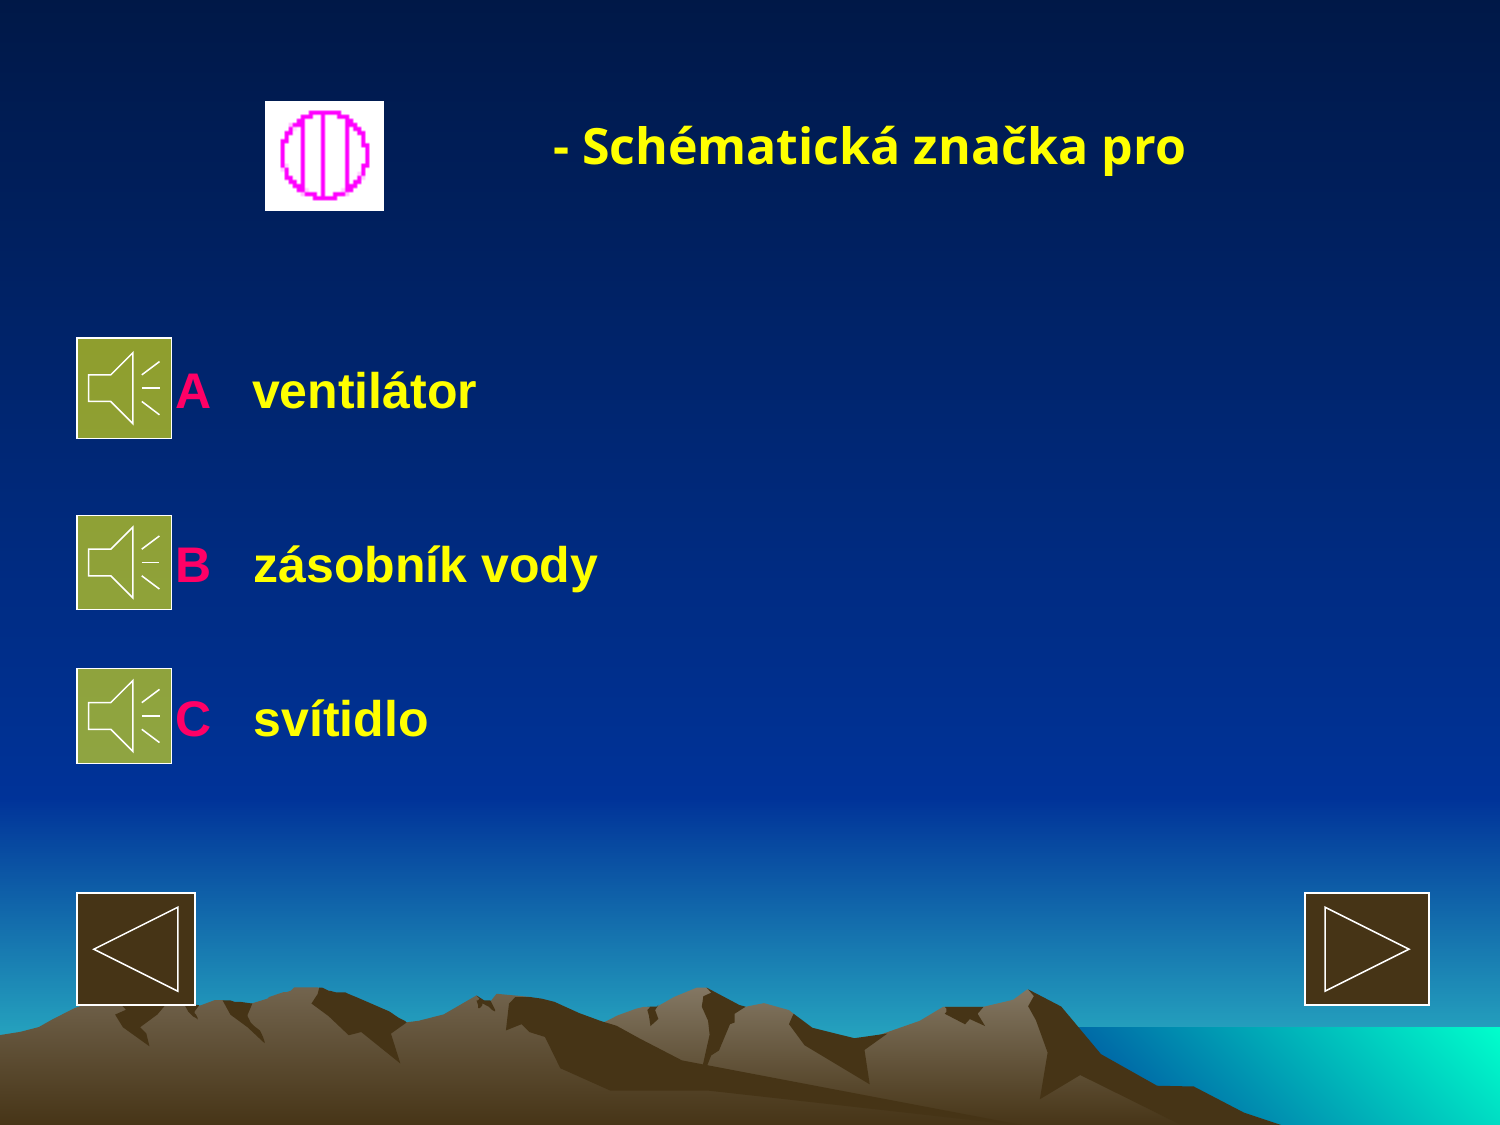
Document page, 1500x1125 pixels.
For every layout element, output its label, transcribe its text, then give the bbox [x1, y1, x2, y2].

text_box B zásobník vody [76, 515, 172, 610]
title - Schématická značka pro [315, 63, 1426, 225]
text_box A ventilátor [76, 338, 172, 439]
text_box [1305, 893, 1429, 1006]
text_box C svítidlo [76, 668, 172, 764]
chart [265, 101, 384, 211]
text_box [76, 893, 195, 1006]
